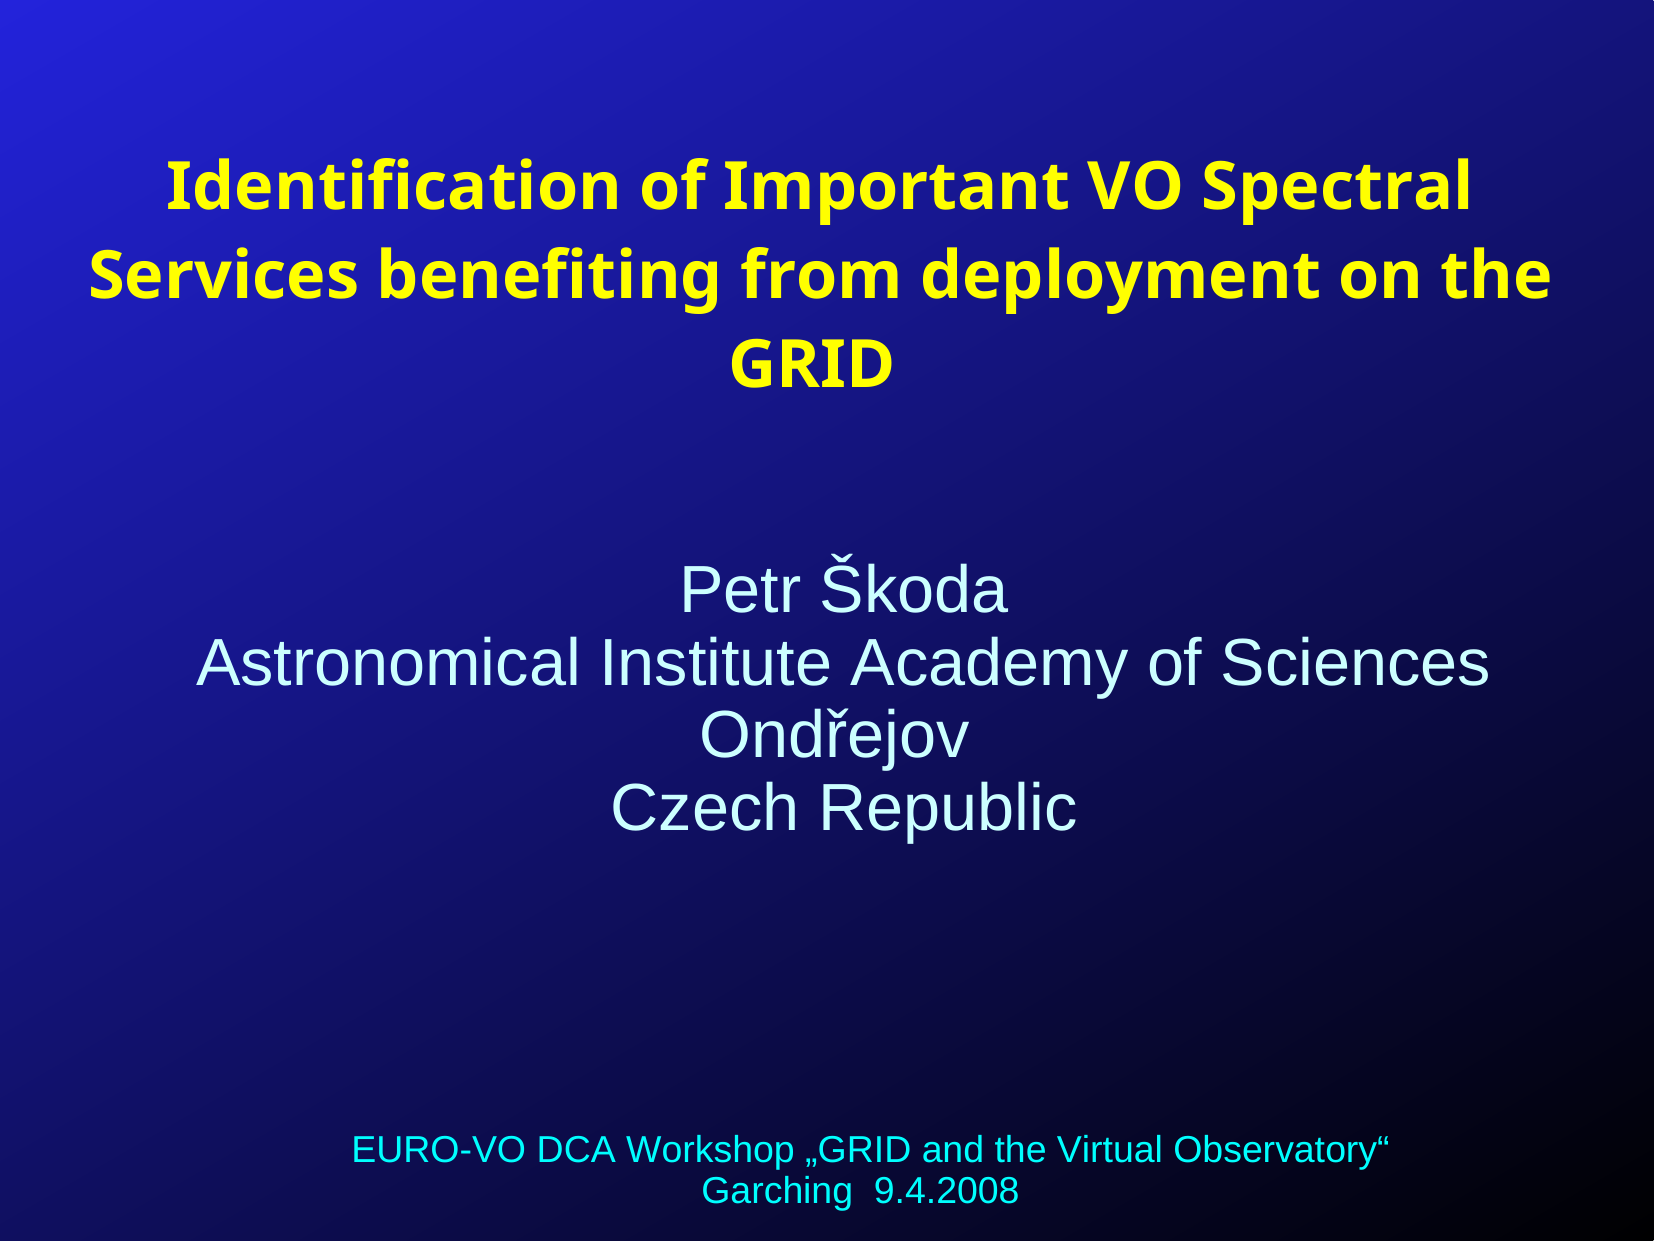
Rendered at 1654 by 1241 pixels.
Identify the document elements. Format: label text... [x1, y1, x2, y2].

subtitle Petr Škoda Astronomical Institute Academy of Sciences Ondřejov Czech Republic [82, 290, 1571, 1109]
title Identification of Important VO Spectral Services benefiting from deployment on the GRID [76, 154, 1566, 390]
text_box EURO-VO DCA Workshop „GRID and the Virtual Observatory“ Garching 9.4.2008 [254, 1122, 1477, 1224]
